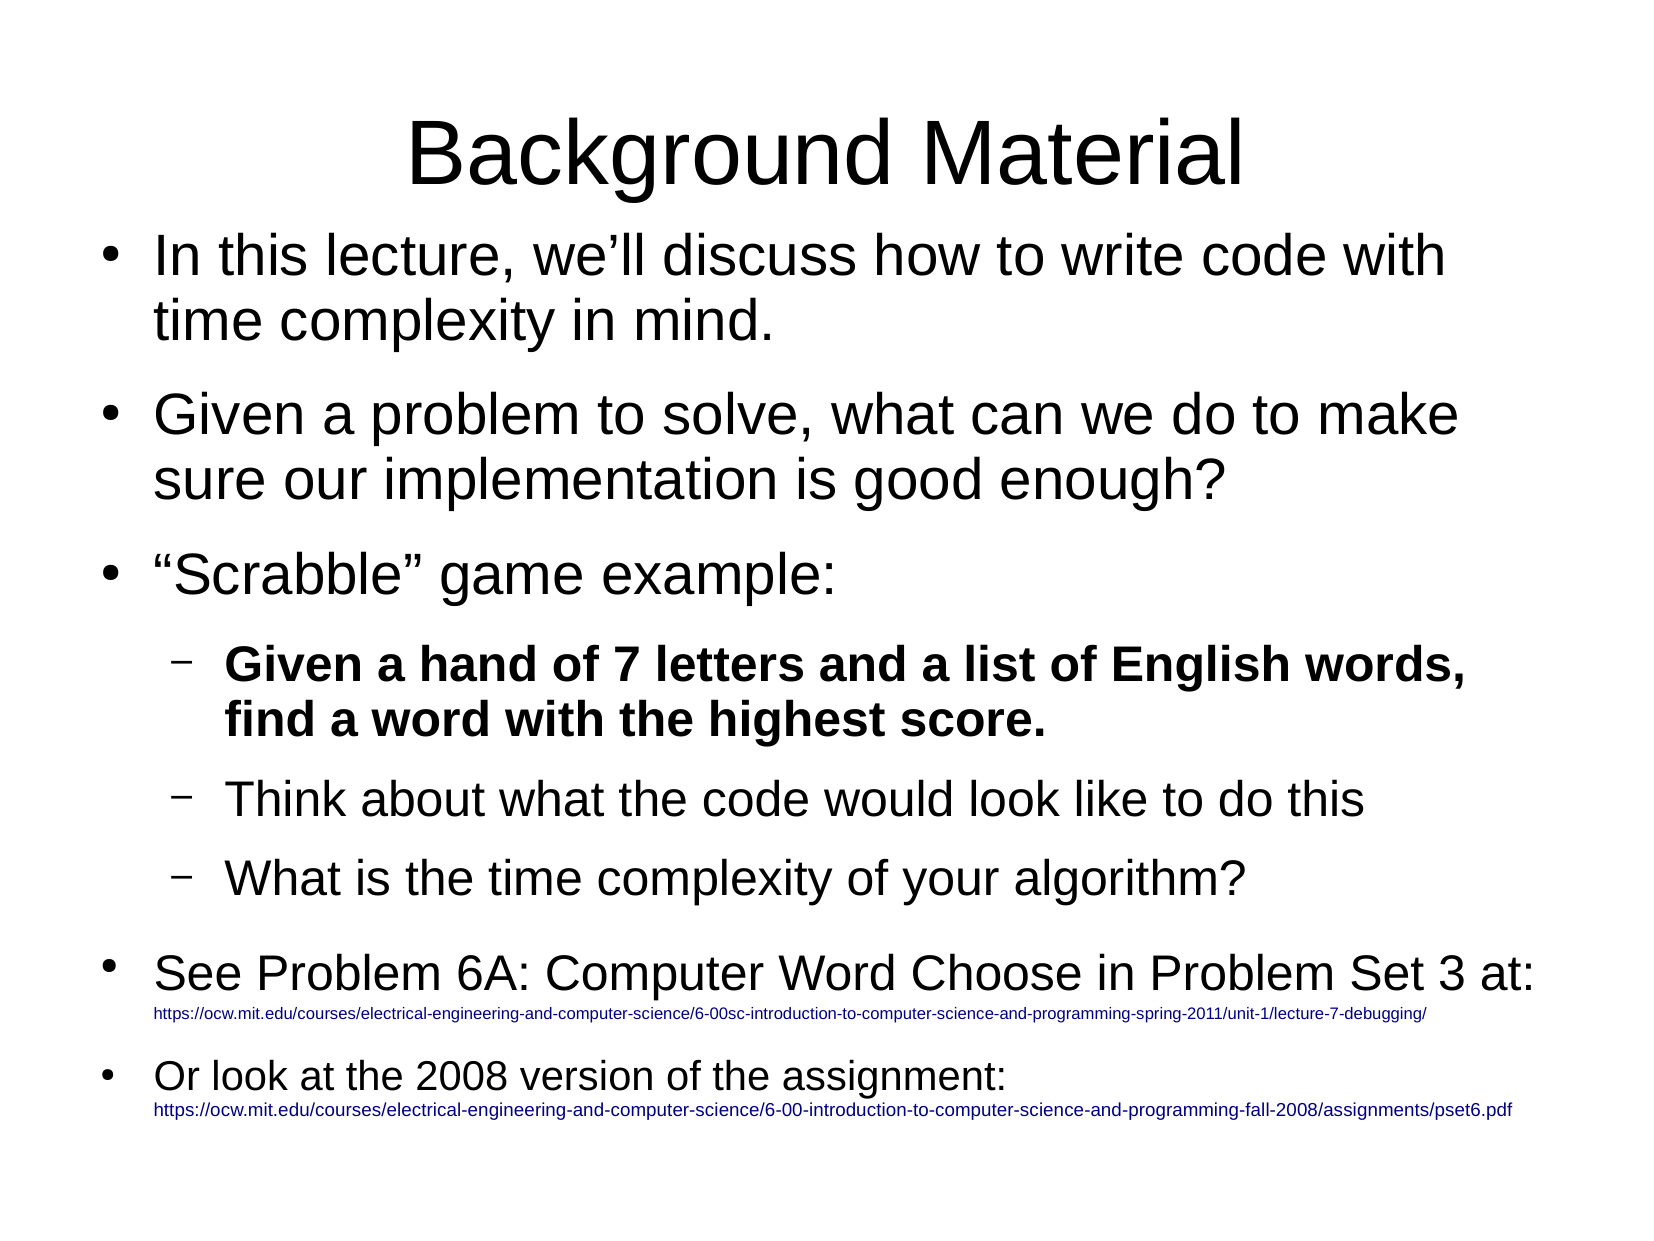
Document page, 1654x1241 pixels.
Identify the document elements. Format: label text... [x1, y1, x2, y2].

list In this lecture, we’ll discuss how to write code with time complexity in mind. Given a problem to solve, what can we do to make sure our implementation is good enough? “Scrabble” game example: Given a hand of 7 letters and a list of English words, find a word with the highest score. Think about what the code would look like to do this What is the time complexity of your algorithm? See Problem 6A: Computer Word Choose in Problem Set 3 at: https://ocw.mit.edu/courses/electrical-engineering-and-computer-science/6-00sc-introduction-to-computer-science-and-programming-spring-2011/unit-1/lecture-7-debugging/ Or look at the 2008 version of the assignment: https://ocw.mit.edu/courses/electrical-engineering-and-computer-science/6-00-introduction-to-computer-science-and-programming-fall-2008/assignments/pset6.pdf [82, 222, 1571, 1187]
title Background Material [82, 49, 1571, 222]
